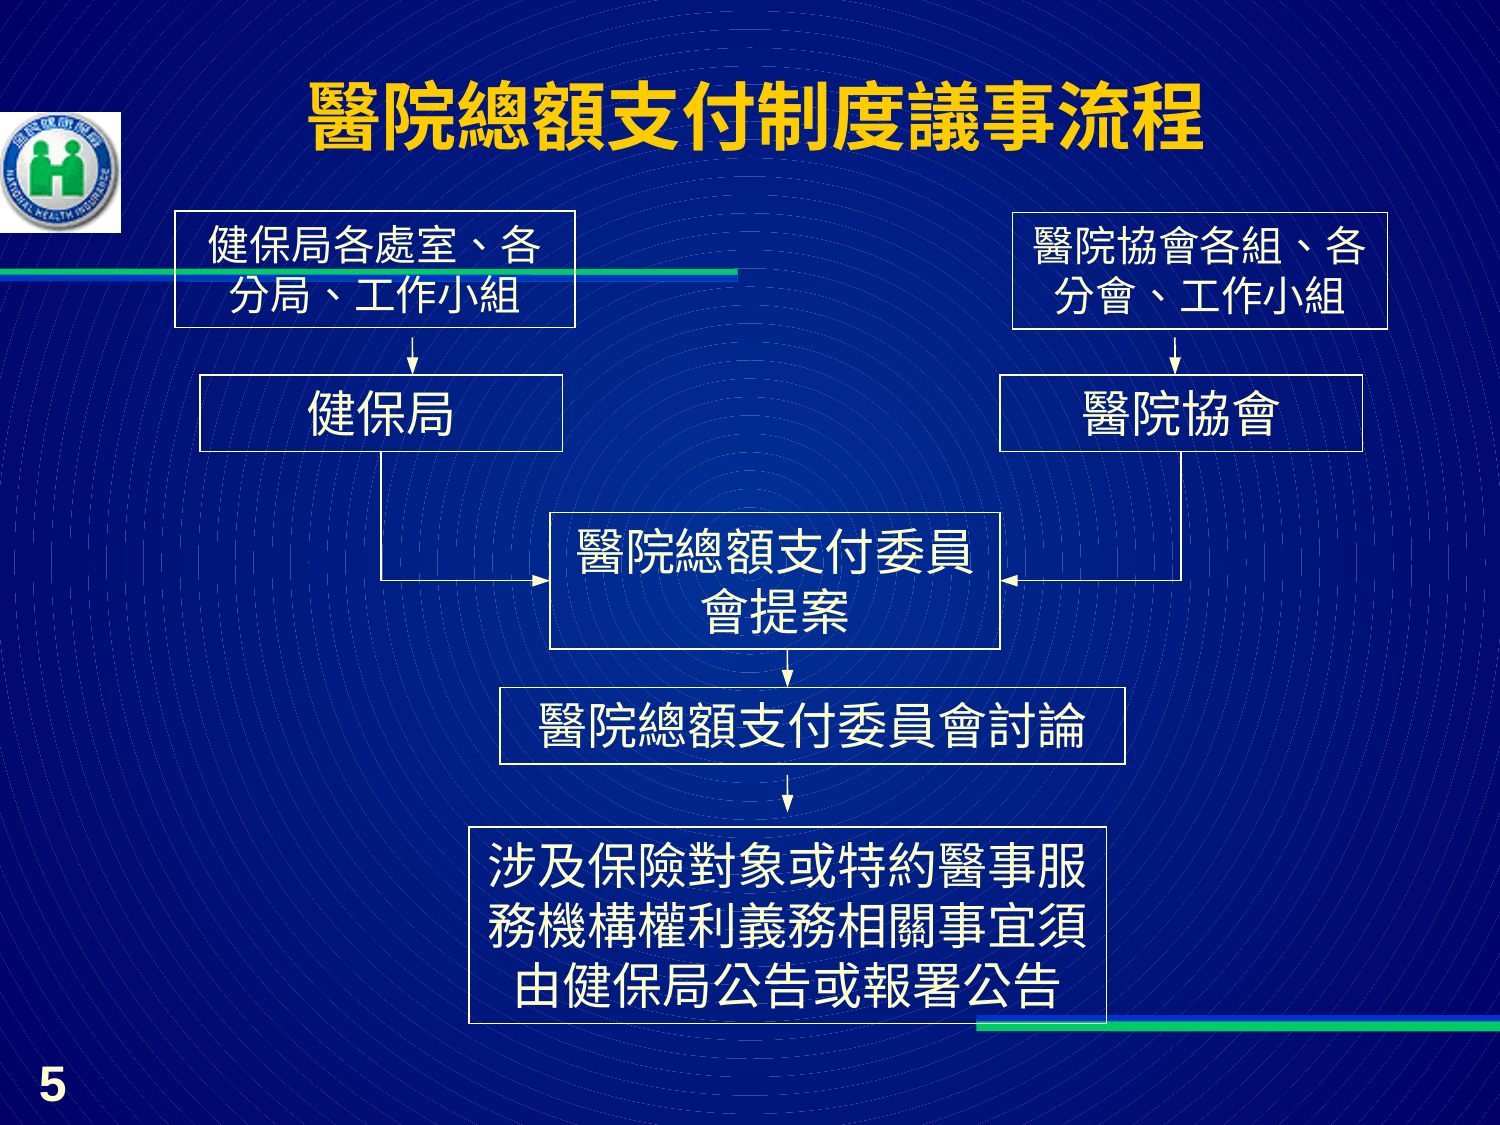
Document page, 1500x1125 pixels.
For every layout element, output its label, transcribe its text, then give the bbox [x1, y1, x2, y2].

text_box [23, 1043, 337, 1119]
text_box 健保局 [200, 375, 563, 452]
text_box 醫院協會各組、各分會、工作小組 [1012, 212, 1388, 330]
text_box 健保局各處室、各分局、工作小組 [174, 210, 575, 328]
text_box 醫院總額支付制度議事流程 [187, 62, 1326, 168]
text_box [425, 900, 913, 976]
text_box 涉及保險對象或特約醫事服務機構權利義務相關事宜須由健保局公告或報署公告 [468, 827, 1107, 1024]
text_box 醫院總額支付委員會提案 [549, 512, 1000, 649]
text_box 醫院總額支付委員會討論 [500, 687, 1126, 765]
text_box 醫院協會 [999, 375, 1363, 452]
